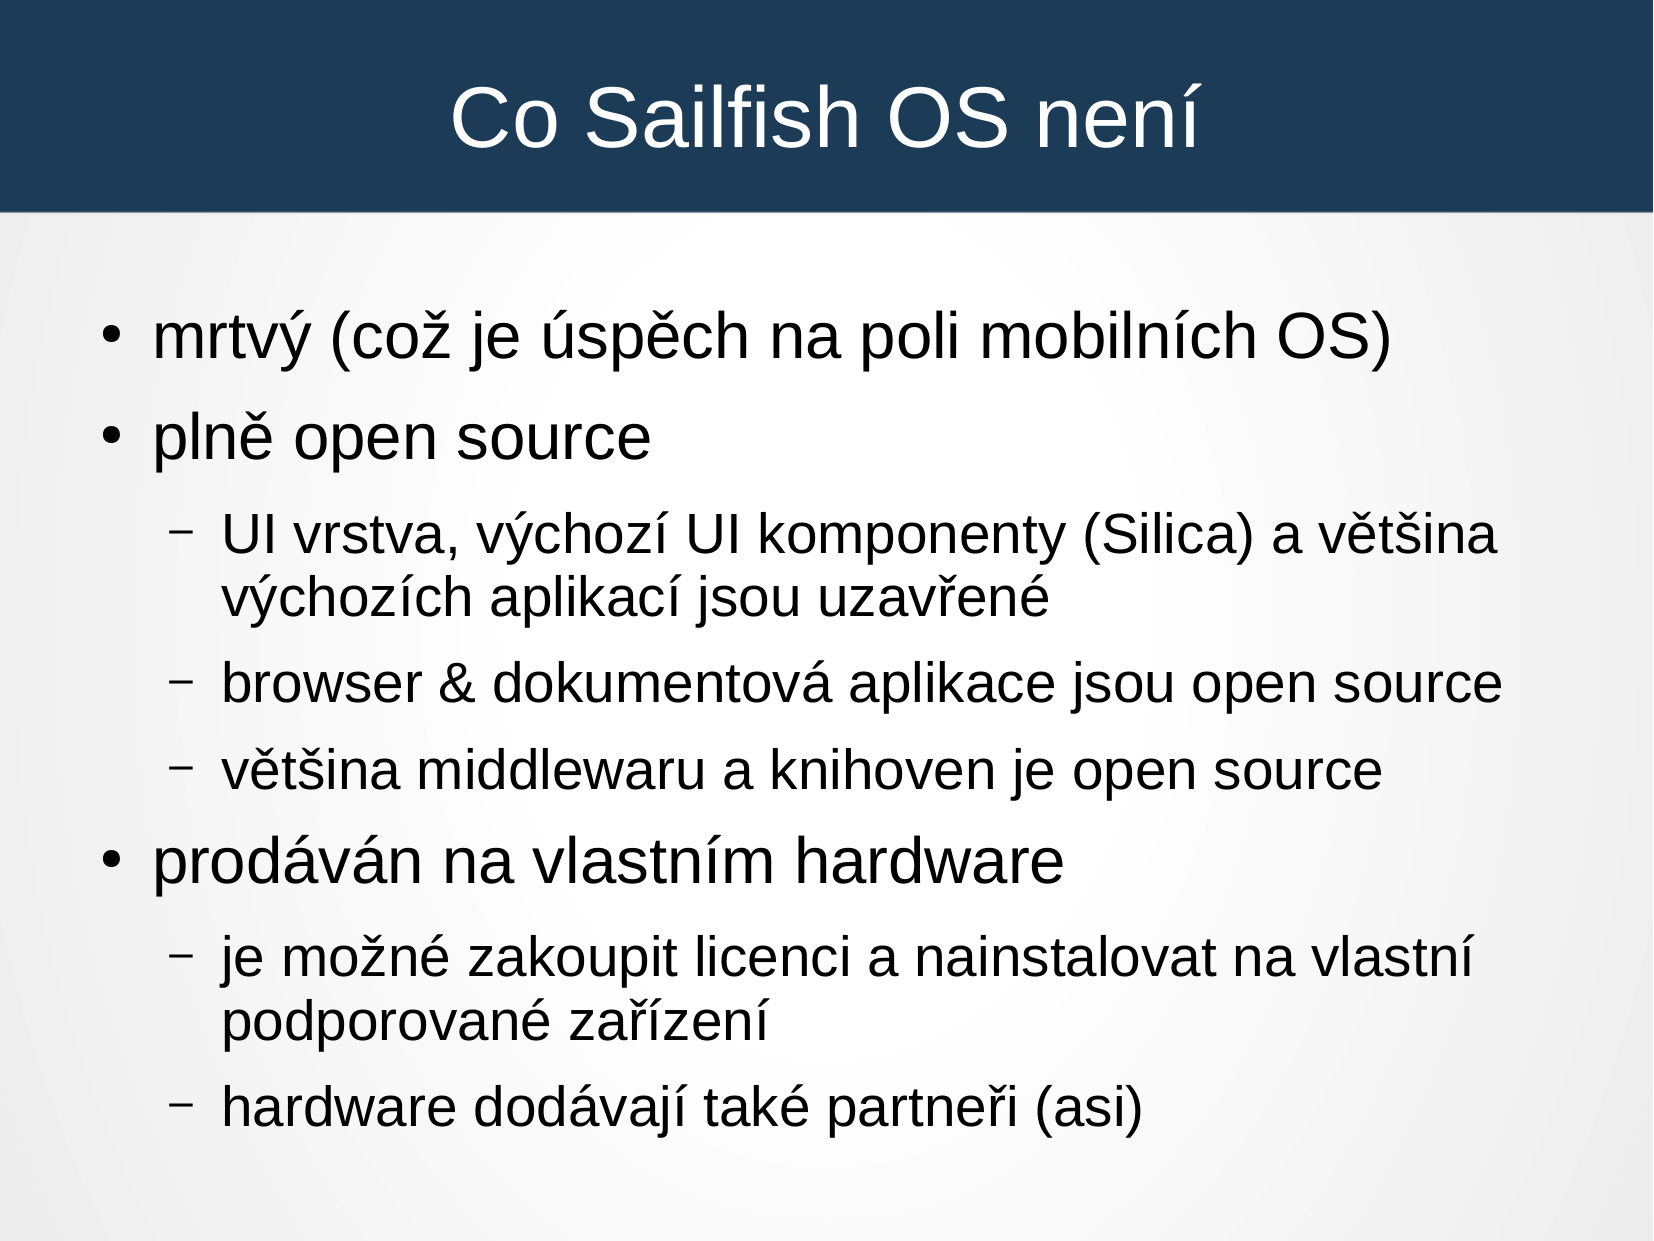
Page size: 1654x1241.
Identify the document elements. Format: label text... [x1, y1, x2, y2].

title Co Sailfish OS není [82, 47, 1571, 189]
picture [0, 0, 1653, 1241]
list mrtvý (což je úspěch na poli mobilních OS) plně open source UI vrstva, výchozí UI komponenty (Silica) a většina výchozích aplikací jsou uzavřené browser & dokumentová aplikace jsou open source většina middlewaru a knihoven je open source prodáván na vlastním hardware je možné zakoupit licenci a nainstalovat na vlastní podporované zařízení hardware dodávají také partneři (asi) [82, 299, 1571, 1146]
